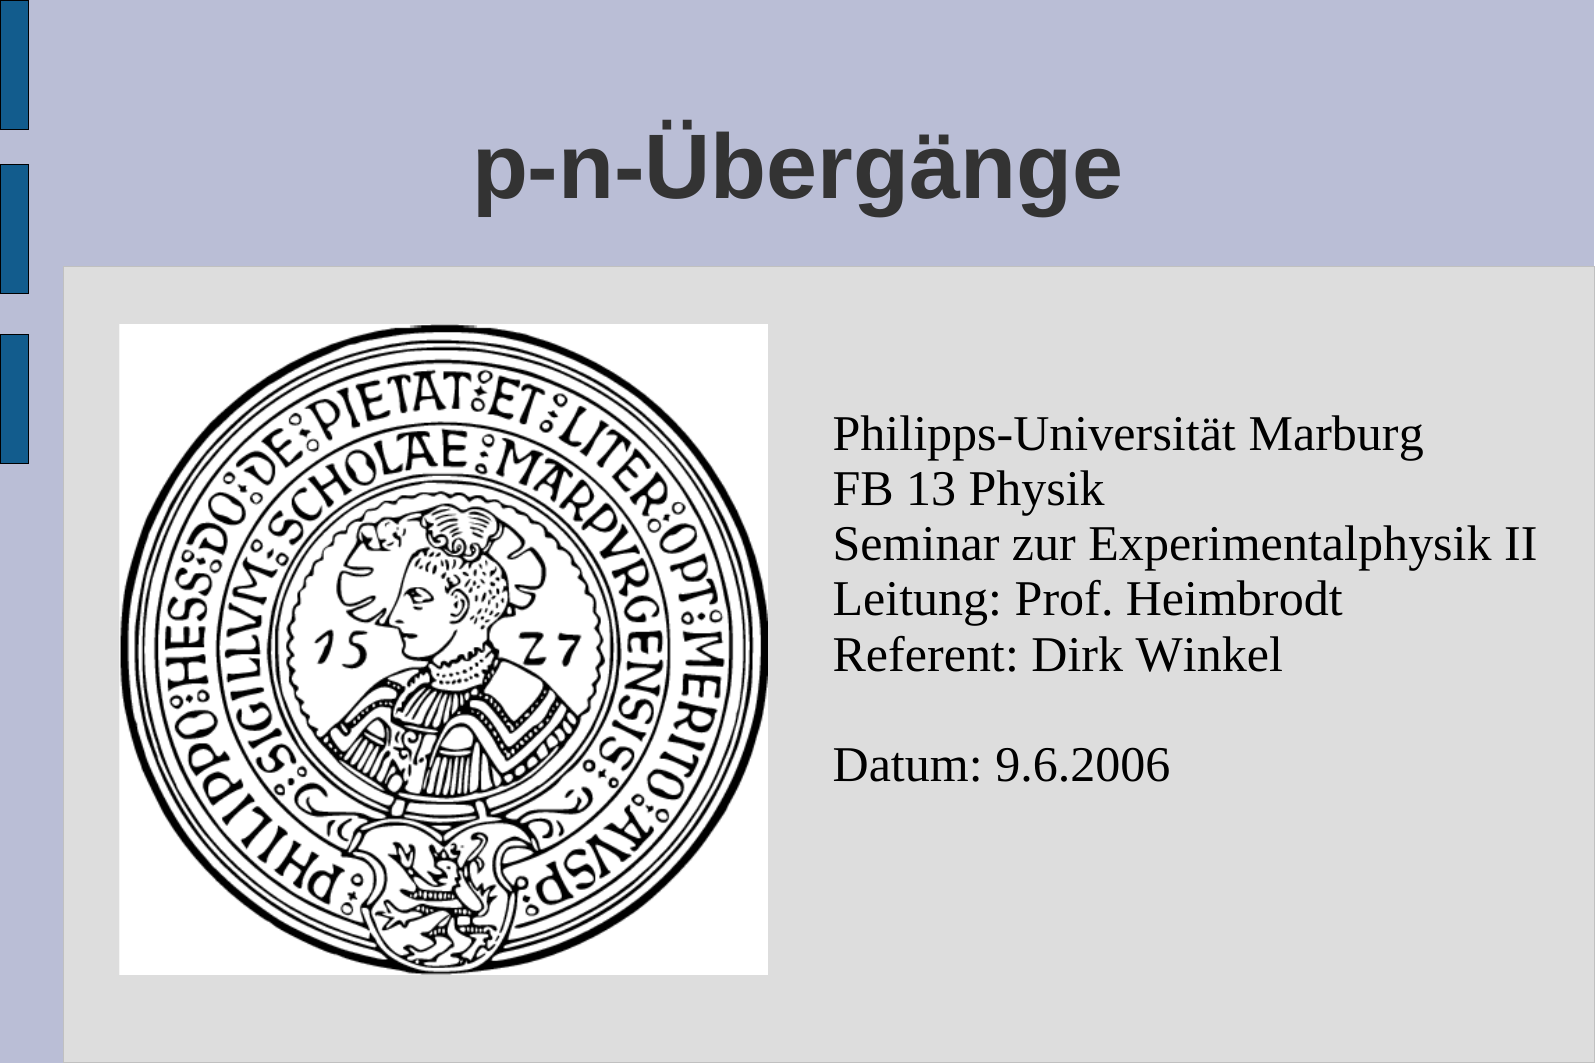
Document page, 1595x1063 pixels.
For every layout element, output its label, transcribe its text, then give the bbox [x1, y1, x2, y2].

subtitle Philipps-Universität Marburg FB 13 Physik Seminar zur Experimentalphysik II Leitung: Prof. Heimbrodt Referent: Dirk Winkel Datum: 9.6.2006 [797, 295, 1565, 966]
title p-n-Übergänge [117, 78, 1479, 256]
picture [118, 324, 768, 975]
